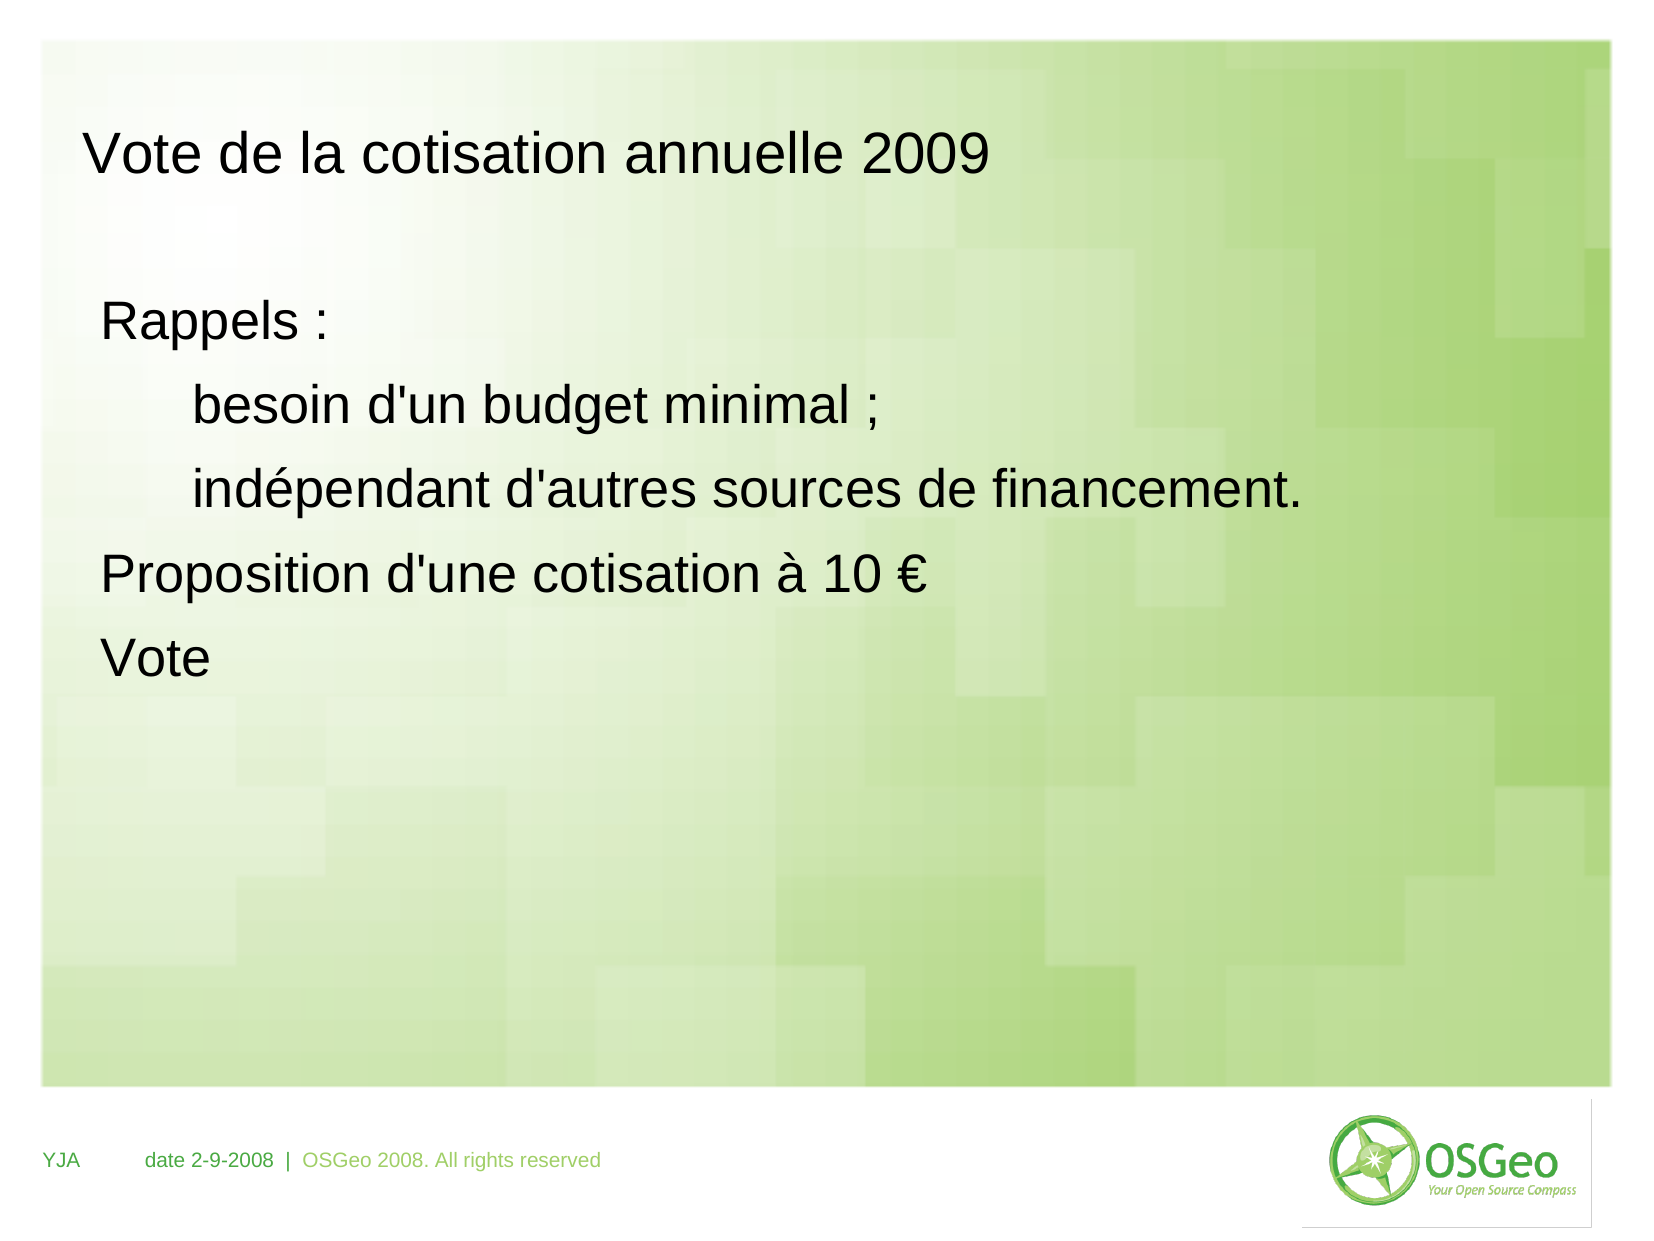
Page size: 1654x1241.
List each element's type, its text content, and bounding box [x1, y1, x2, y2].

list Rappels : besoin d'un budget minimal ; indépendant d'autres sources de financement. Proposition d'une cotisation à 10 € Vote [82, 290, 1571, 1109]
title Vote de la cotisation annuelle 2009 [82, 49, 1571, 257]
picture [0, 1, 1654, 1239]
